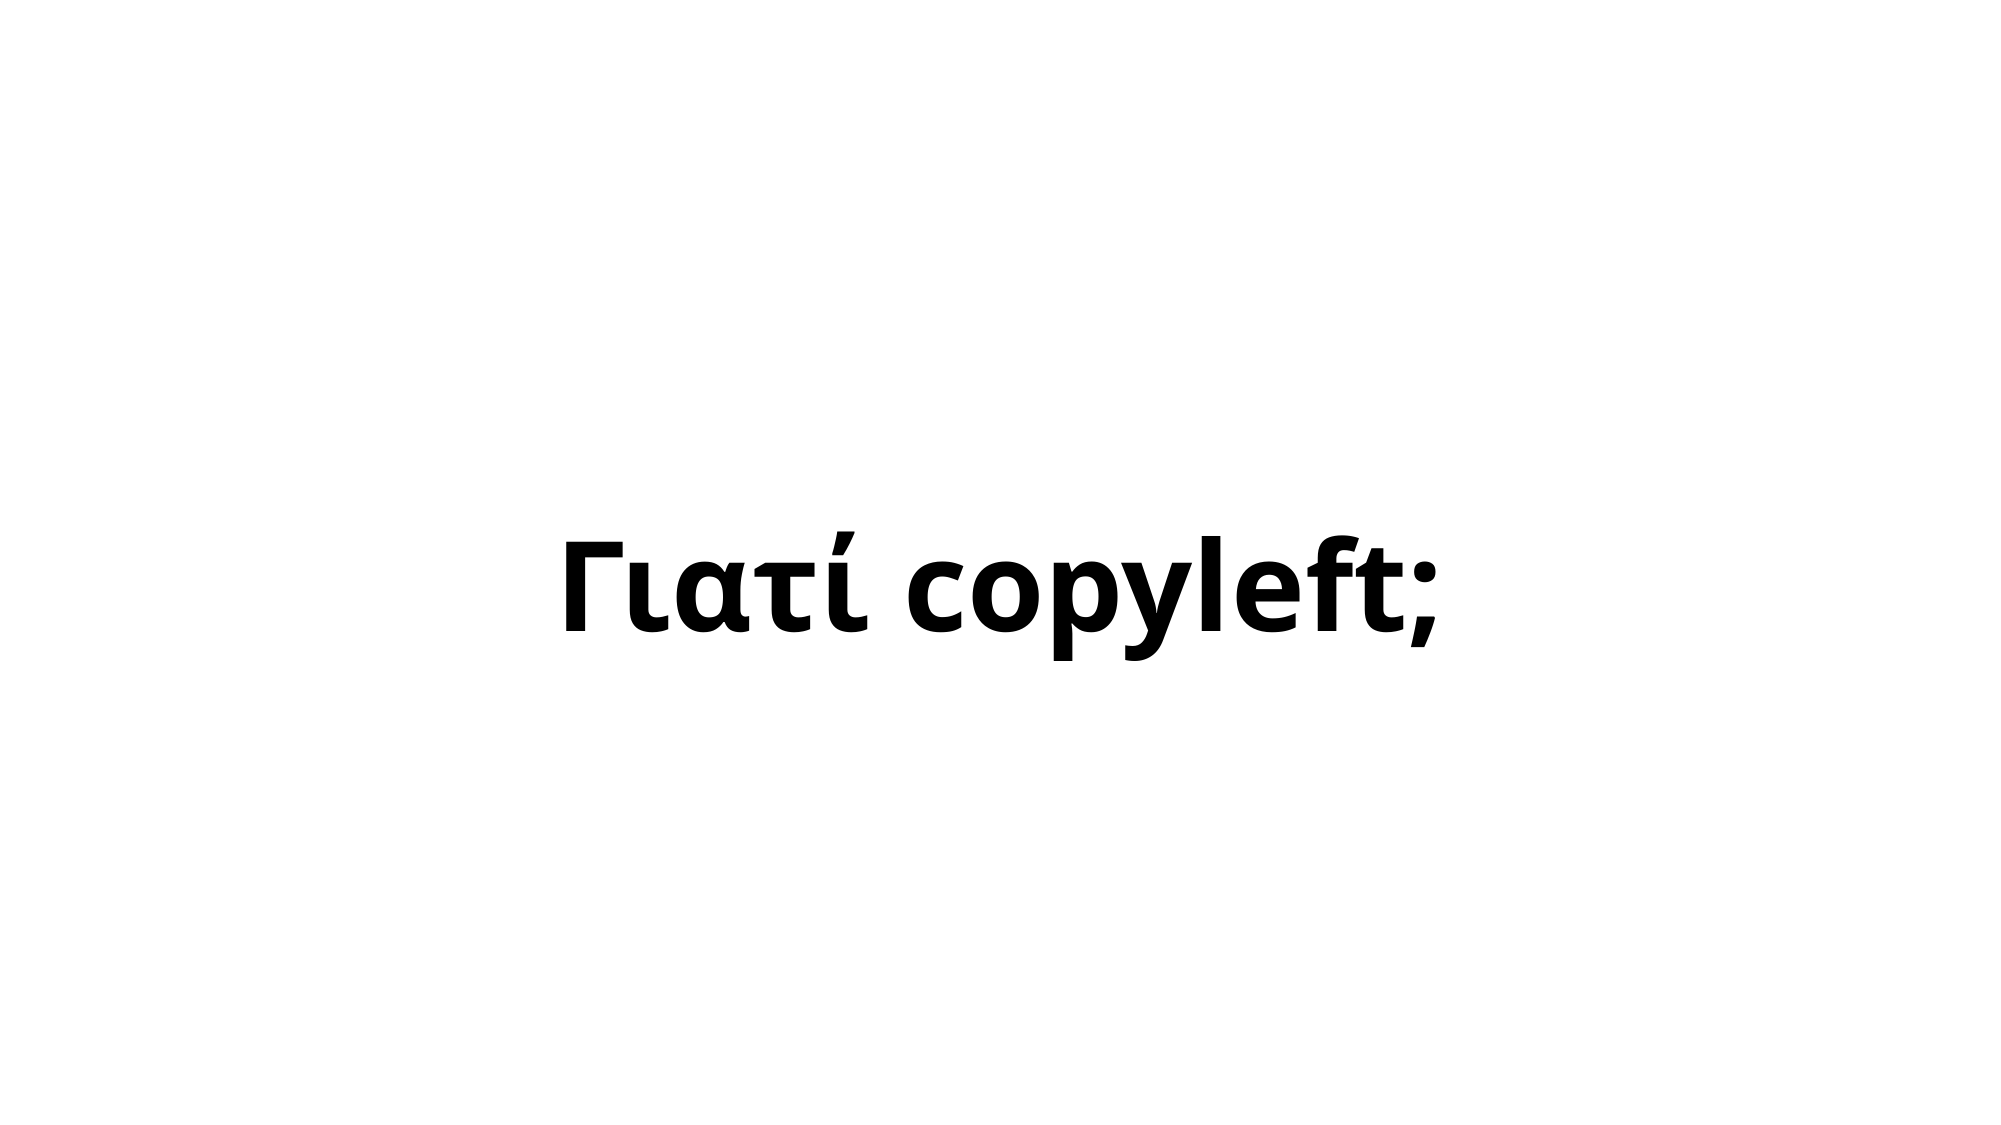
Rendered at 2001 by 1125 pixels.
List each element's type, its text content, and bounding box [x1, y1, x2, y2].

title Γιατί copyleft; [243, 460, 1757, 665]
